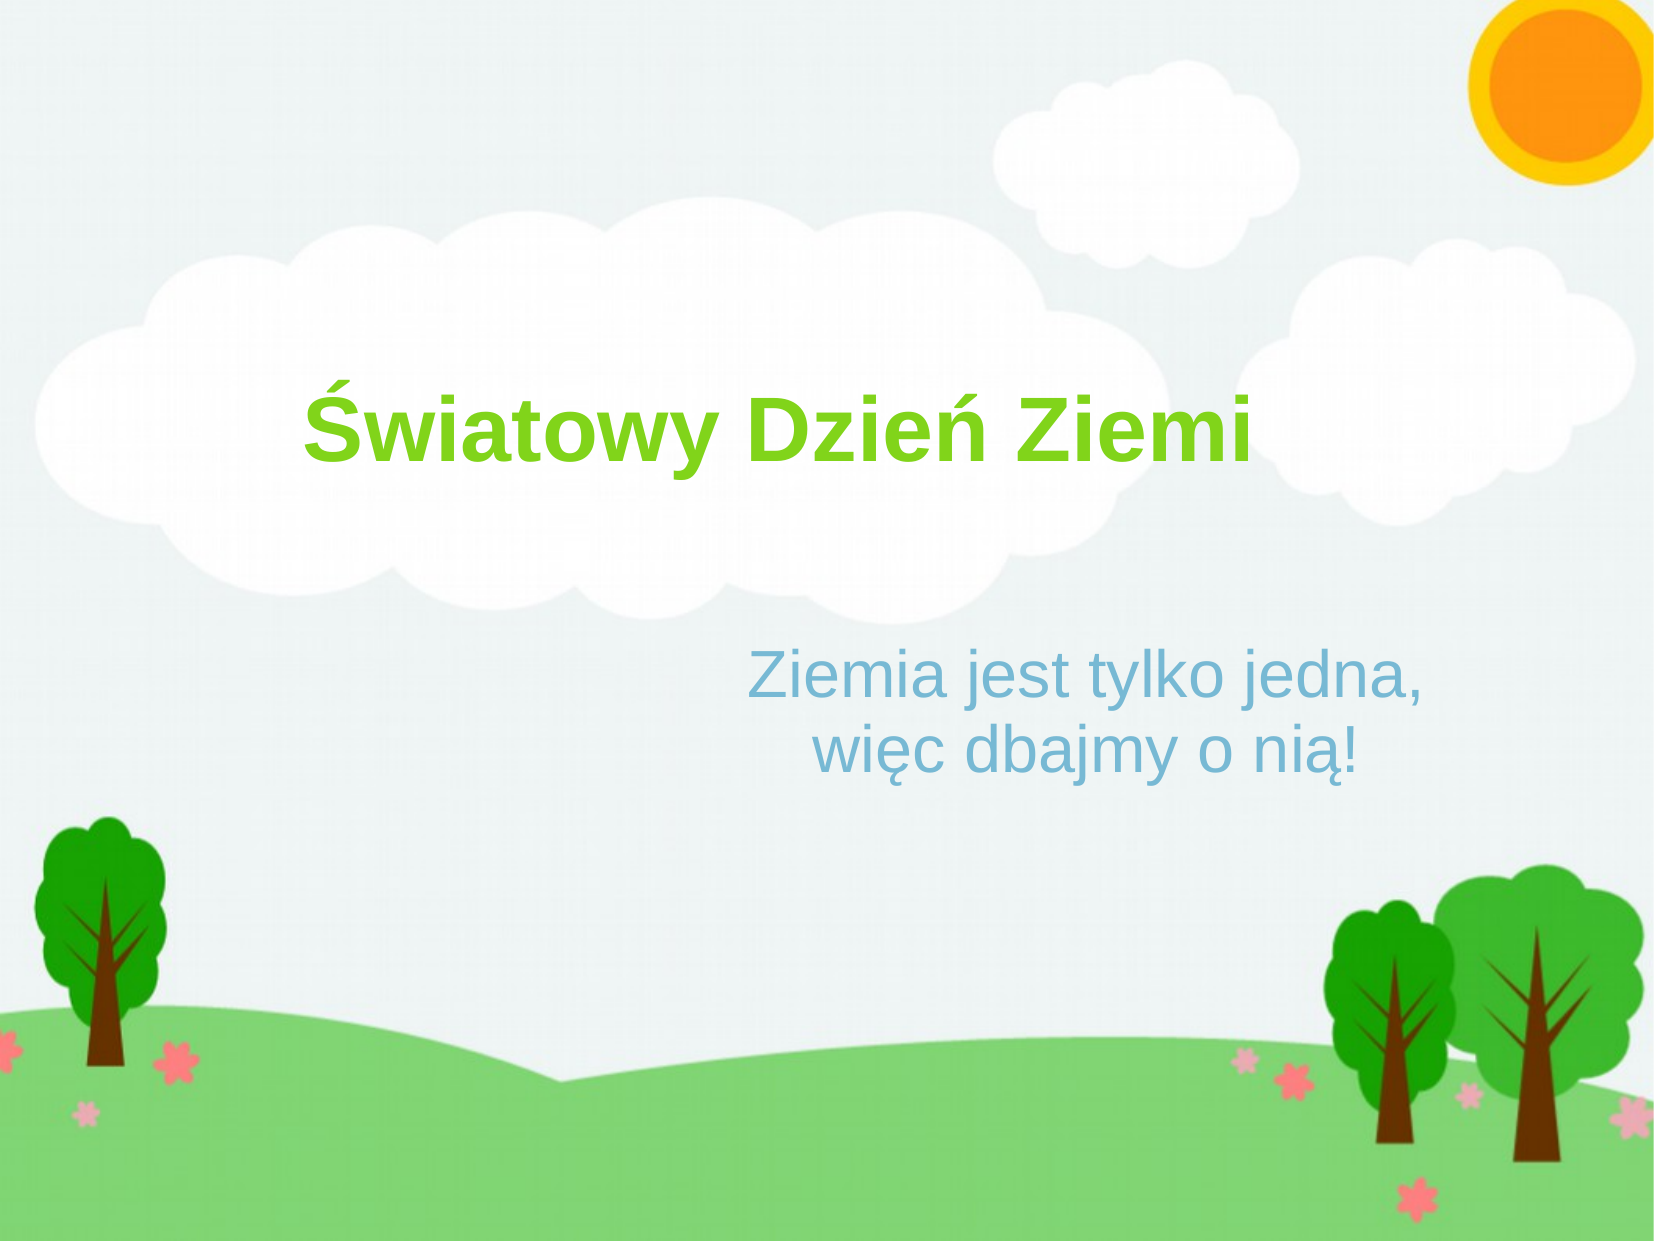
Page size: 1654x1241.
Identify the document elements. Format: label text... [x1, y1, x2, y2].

subtitle Ziemia jest tylko jedna, więc dbajmy o nią! [661, 632, 1512, 792]
picture [0, 0, 1654, 1241]
title Światowy Dzień Ziemi [47, 283, 1512, 577]
